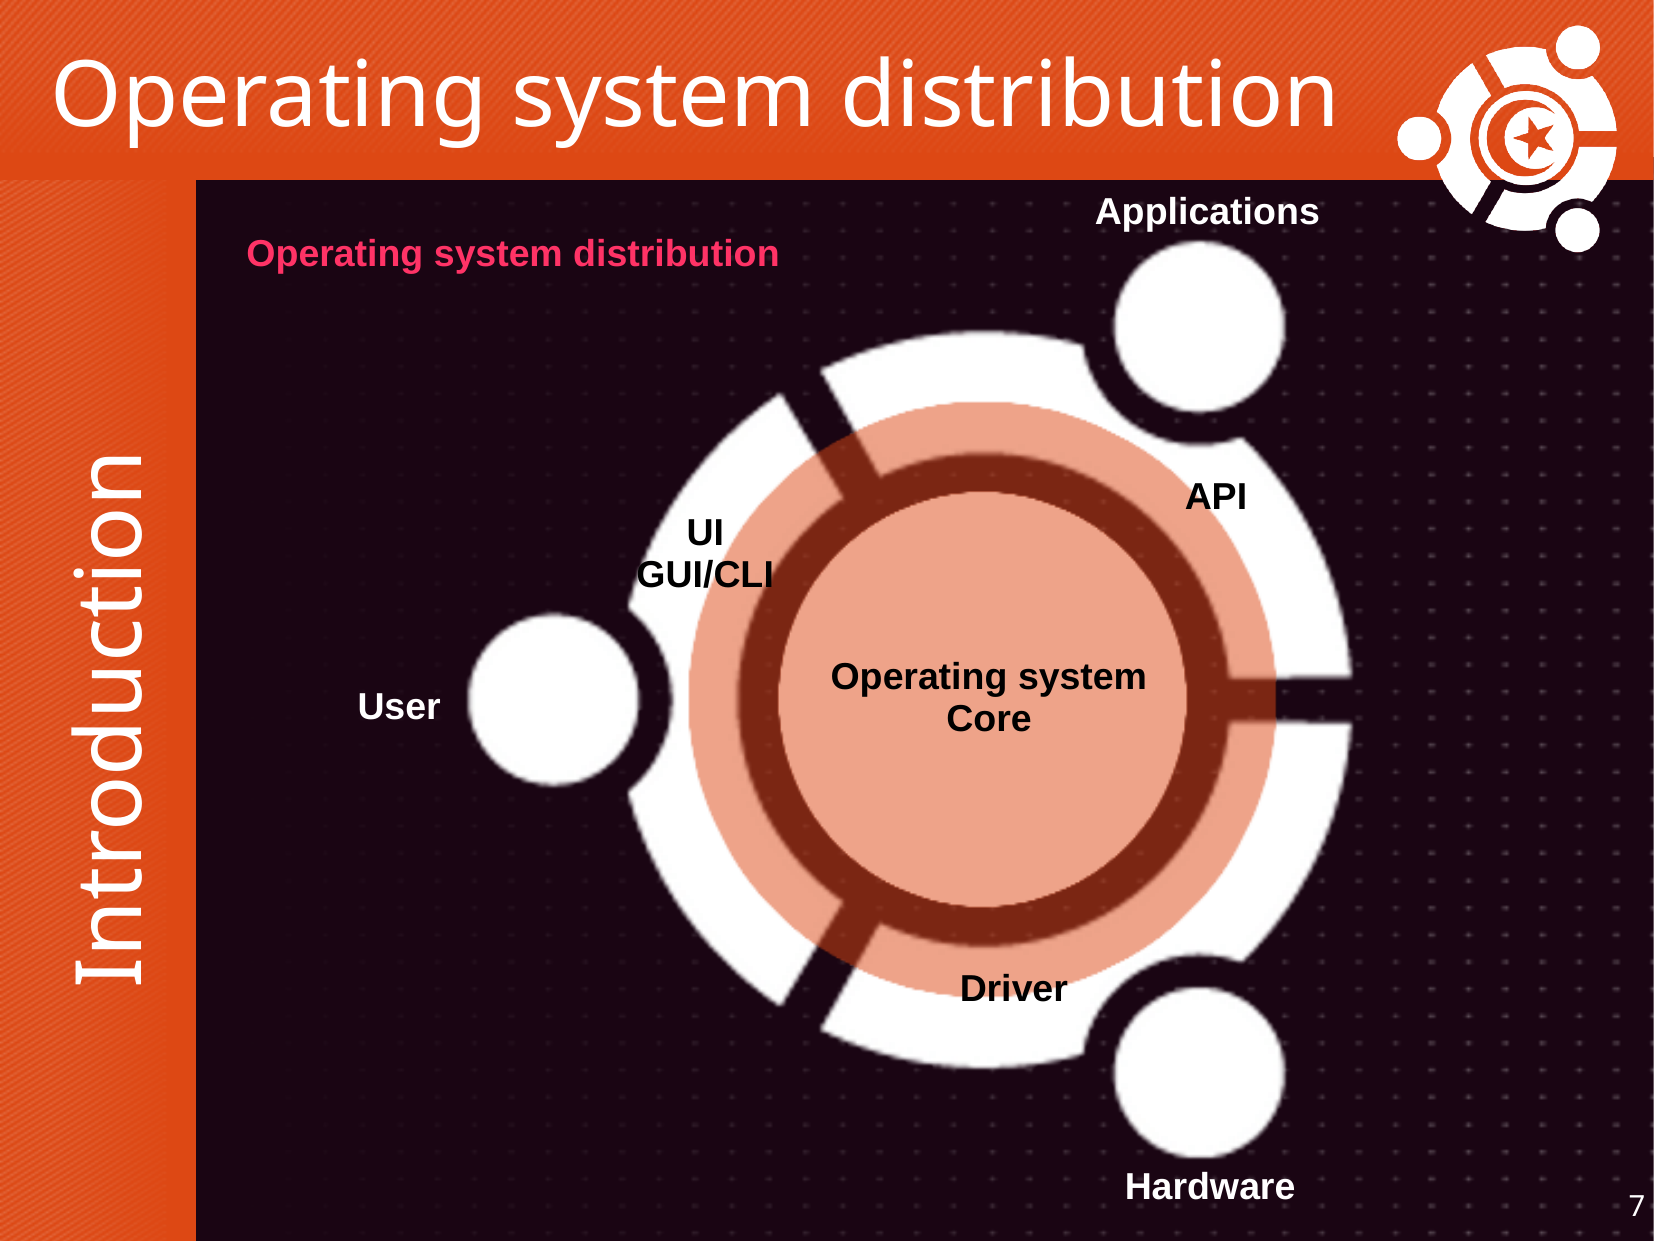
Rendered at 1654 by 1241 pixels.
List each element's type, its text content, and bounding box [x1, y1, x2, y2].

picture [0, 0, 1654, 1241]
text_box Applications [1080, 183, 1334, 241]
text_box UI GUI/CLI [621, 504, 790, 604]
title Introduction [17, 210, 196, 1229]
text_box Operating system distribution [231, 225, 795, 282]
text_box API [1170, 468, 1262, 526]
title Operating system distribution [0, 2, 1394, 181]
text_box Driver [945, 960, 1082, 1017]
text_box Hardware [1110, 1158, 1312, 1216]
text_box User [342, 678, 456, 736]
text_box Operating system Core [815, 648, 1162, 748]
